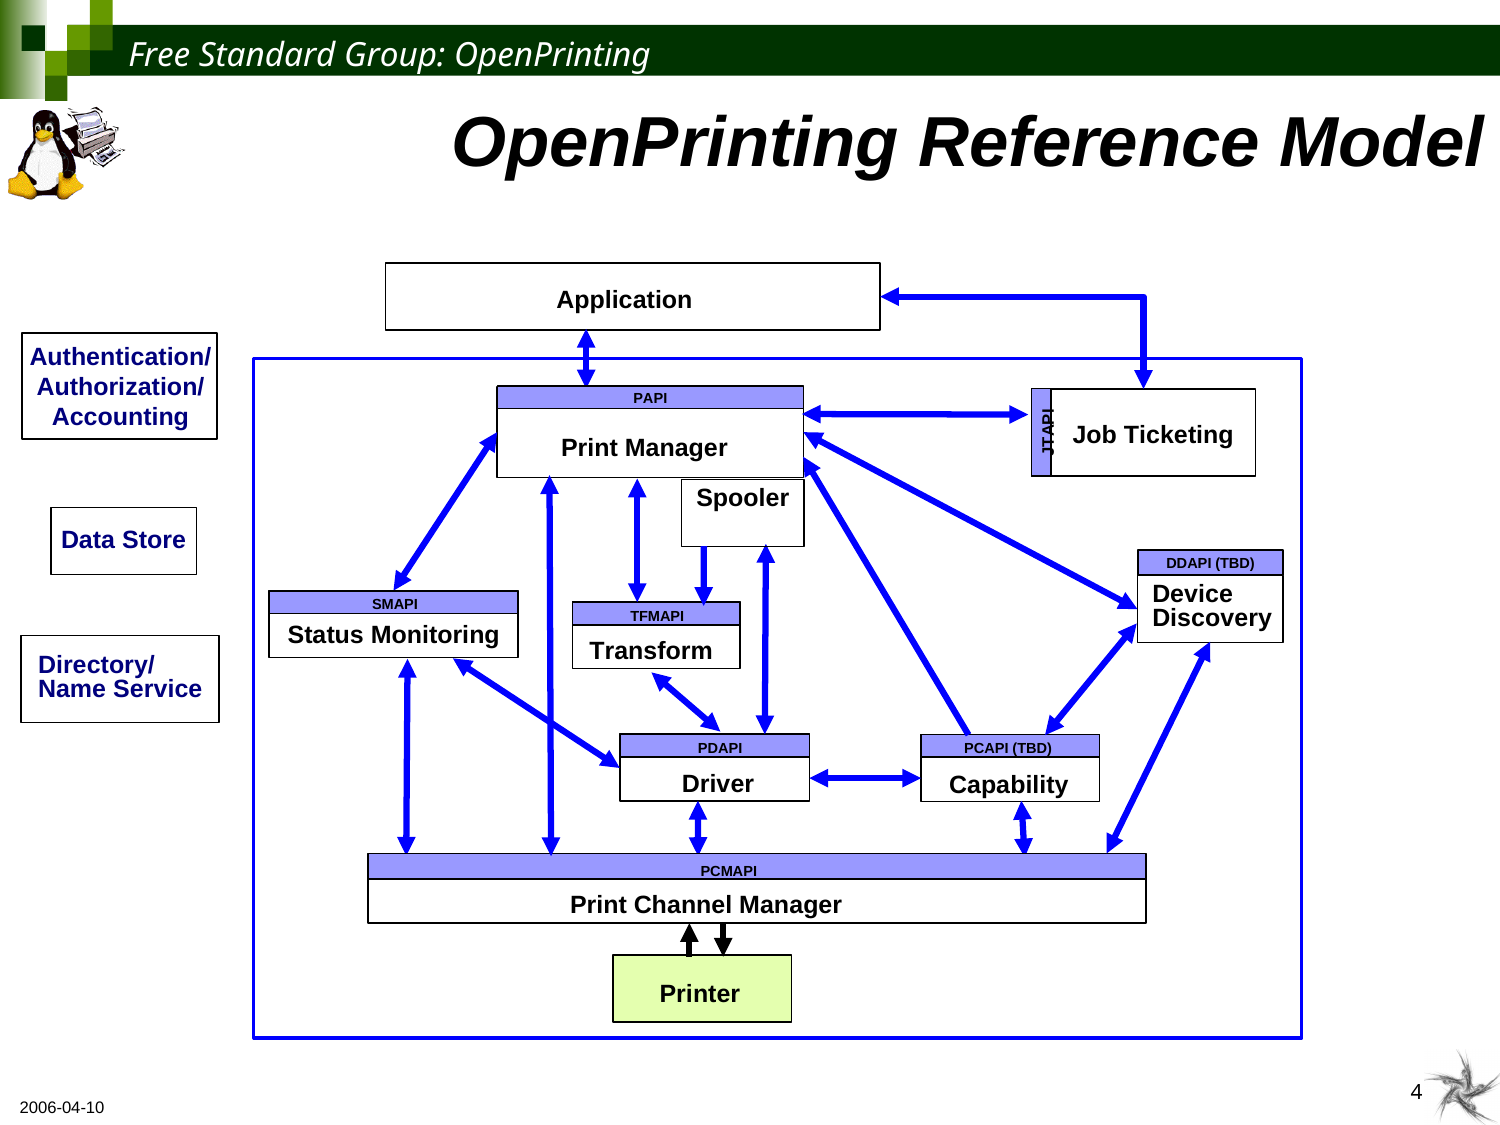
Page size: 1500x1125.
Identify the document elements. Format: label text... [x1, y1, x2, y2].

text_box SMAPI [357, 587, 434, 611]
text_box PDAPI [683, 731, 758, 760]
text_box PCAPI (TBD) [949, 731, 1068, 760]
picture [0, 96, 133, 207]
text_box [367, 853, 1147, 879]
text_box JTAPI [1029, 393, 1065, 472]
text_box PAPI [497, 386, 804, 409]
text_box Application [541, 276, 709, 322]
text_box Job Ticketing [1065, 411, 1250, 457]
text_box Status Monitoring [272, 611, 517, 657]
text_box Driver [667, 760, 770, 806]
text_box [612, 954, 792, 1022]
text_box Print Channel Manager [555, 881, 858, 927]
text_box [758, 734, 810, 757]
text_box Directory/ Name Service [12, 644, 229, 713]
title OpenPrinting Reference Model [157, 75, 1500, 204]
text_box [702, 602, 740, 625]
text_box Print Manager [546, 424, 744, 470]
text_box TFMAPI [571, 598, 702, 632]
text_box Capability [934, 760, 1085, 806]
text_box Printer [644, 970, 756, 1016]
text_box [619, 734, 683, 757]
text_box [434, 591, 518, 614]
text_box [268, 591, 357, 614]
text_box Data Store [46, 521, 206, 566]
text_box [1031, 472, 1051, 476]
text_box DDAPI (TBD) [1137, 549, 1284, 576]
text_box Transform [574, 627, 729, 673]
text_box [1031, 388, 1051, 393]
text_box [1068, 734, 1100, 757]
text_box Device Discovery [1137, 575, 1297, 643]
picture [1424, 1049, 1500, 1125]
text_box PCMAPI [685, 854, 773, 881]
text_box Spooler [681, 479, 816, 523]
text_box [921, 734, 949, 757]
text_box Authentication/ Authorization/ Accounting [14, 332, 227, 468]
